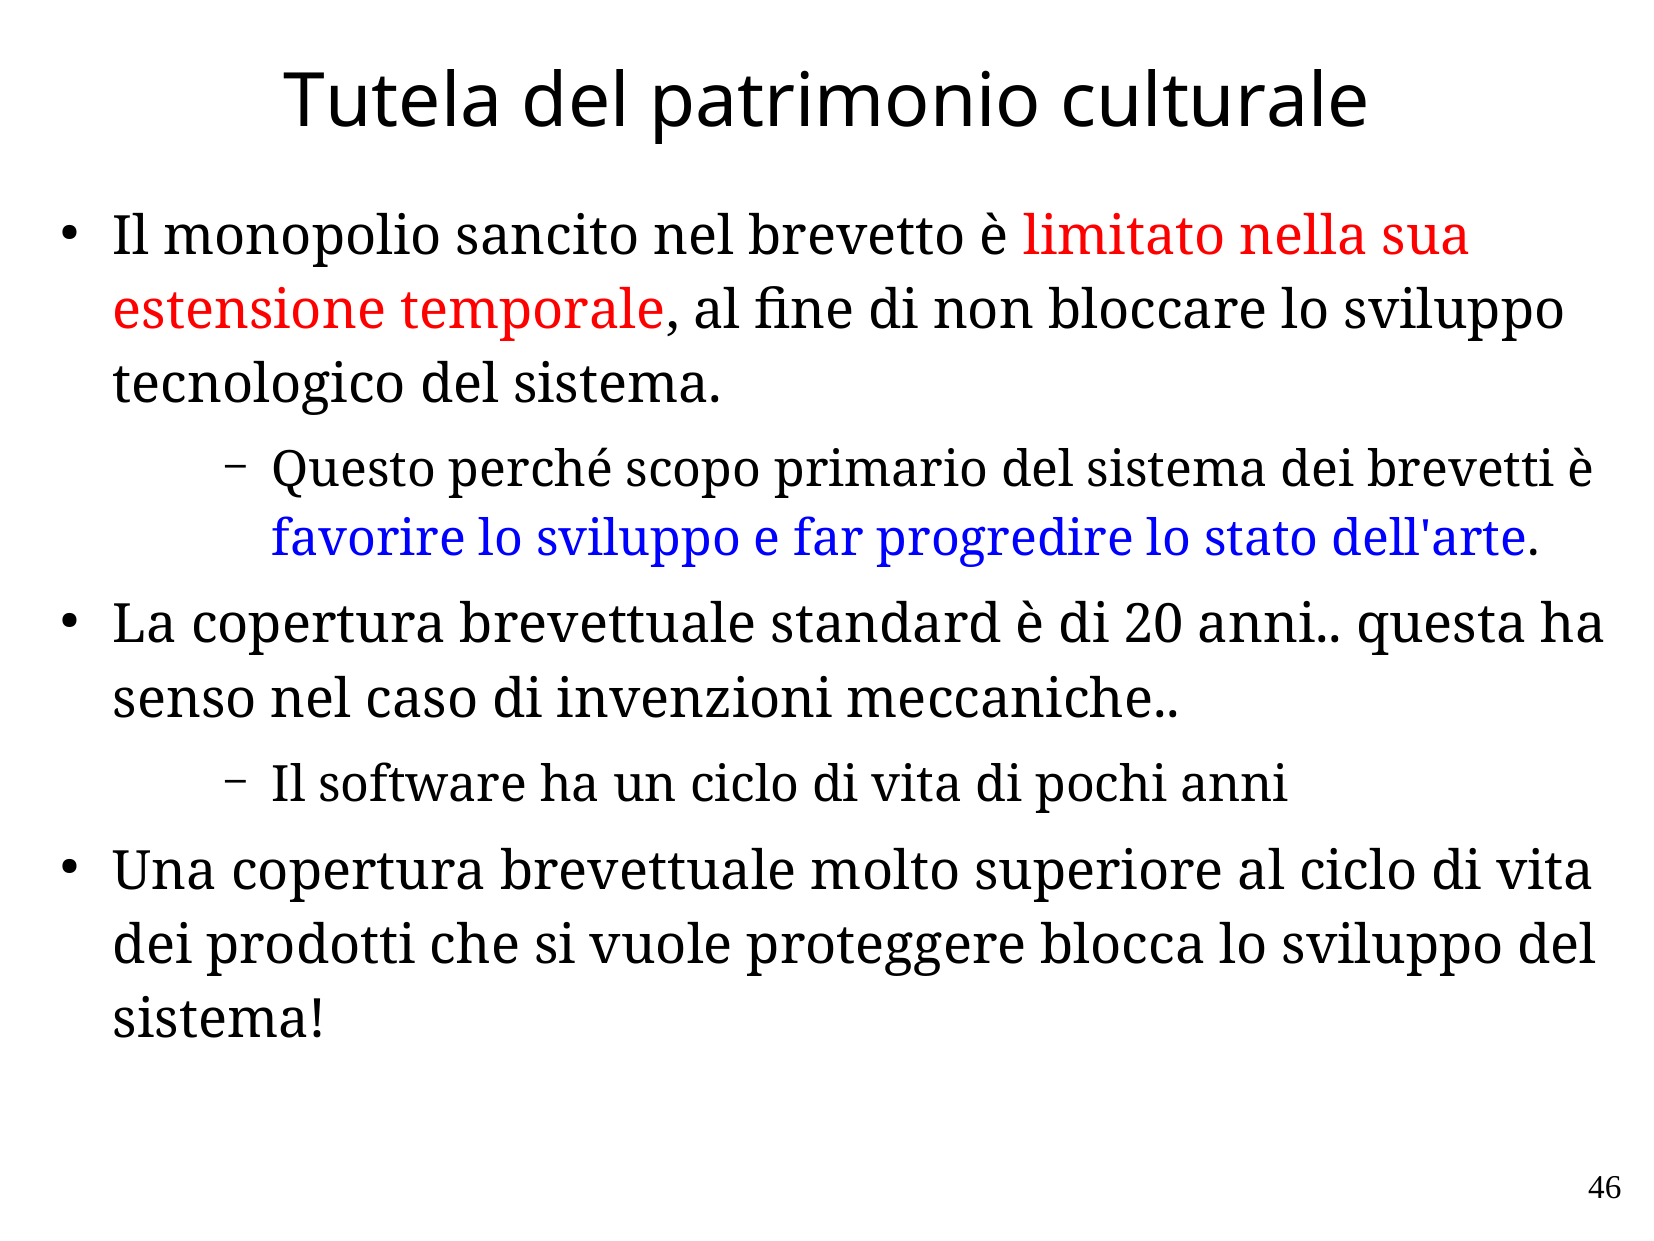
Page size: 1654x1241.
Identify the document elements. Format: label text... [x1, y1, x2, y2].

title Tutela del patrimonio culturale [37, 30, 1617, 166]
list Il monopolio sancito nel brevetto è limitato nella sua estensione temporale, al fine di non bloccare lo sviluppo tecnologico del sistema. Questo perché scopo primario del sistema dei brevetti è favorire lo sviluppo e far progredire lo stato dell'arte. La copertura brevettuale standard è di 20 anni.. questa ha senso nel caso di invenzioni meccaniche.. Il software ha un ciclo di vita di pochi anni Una copertura brevettuale molto superiore al ciclo di vita dei prodotti che si vuole proteggere blocca lo sviluppo del sistema! [42, 196, 1612, 1187]
